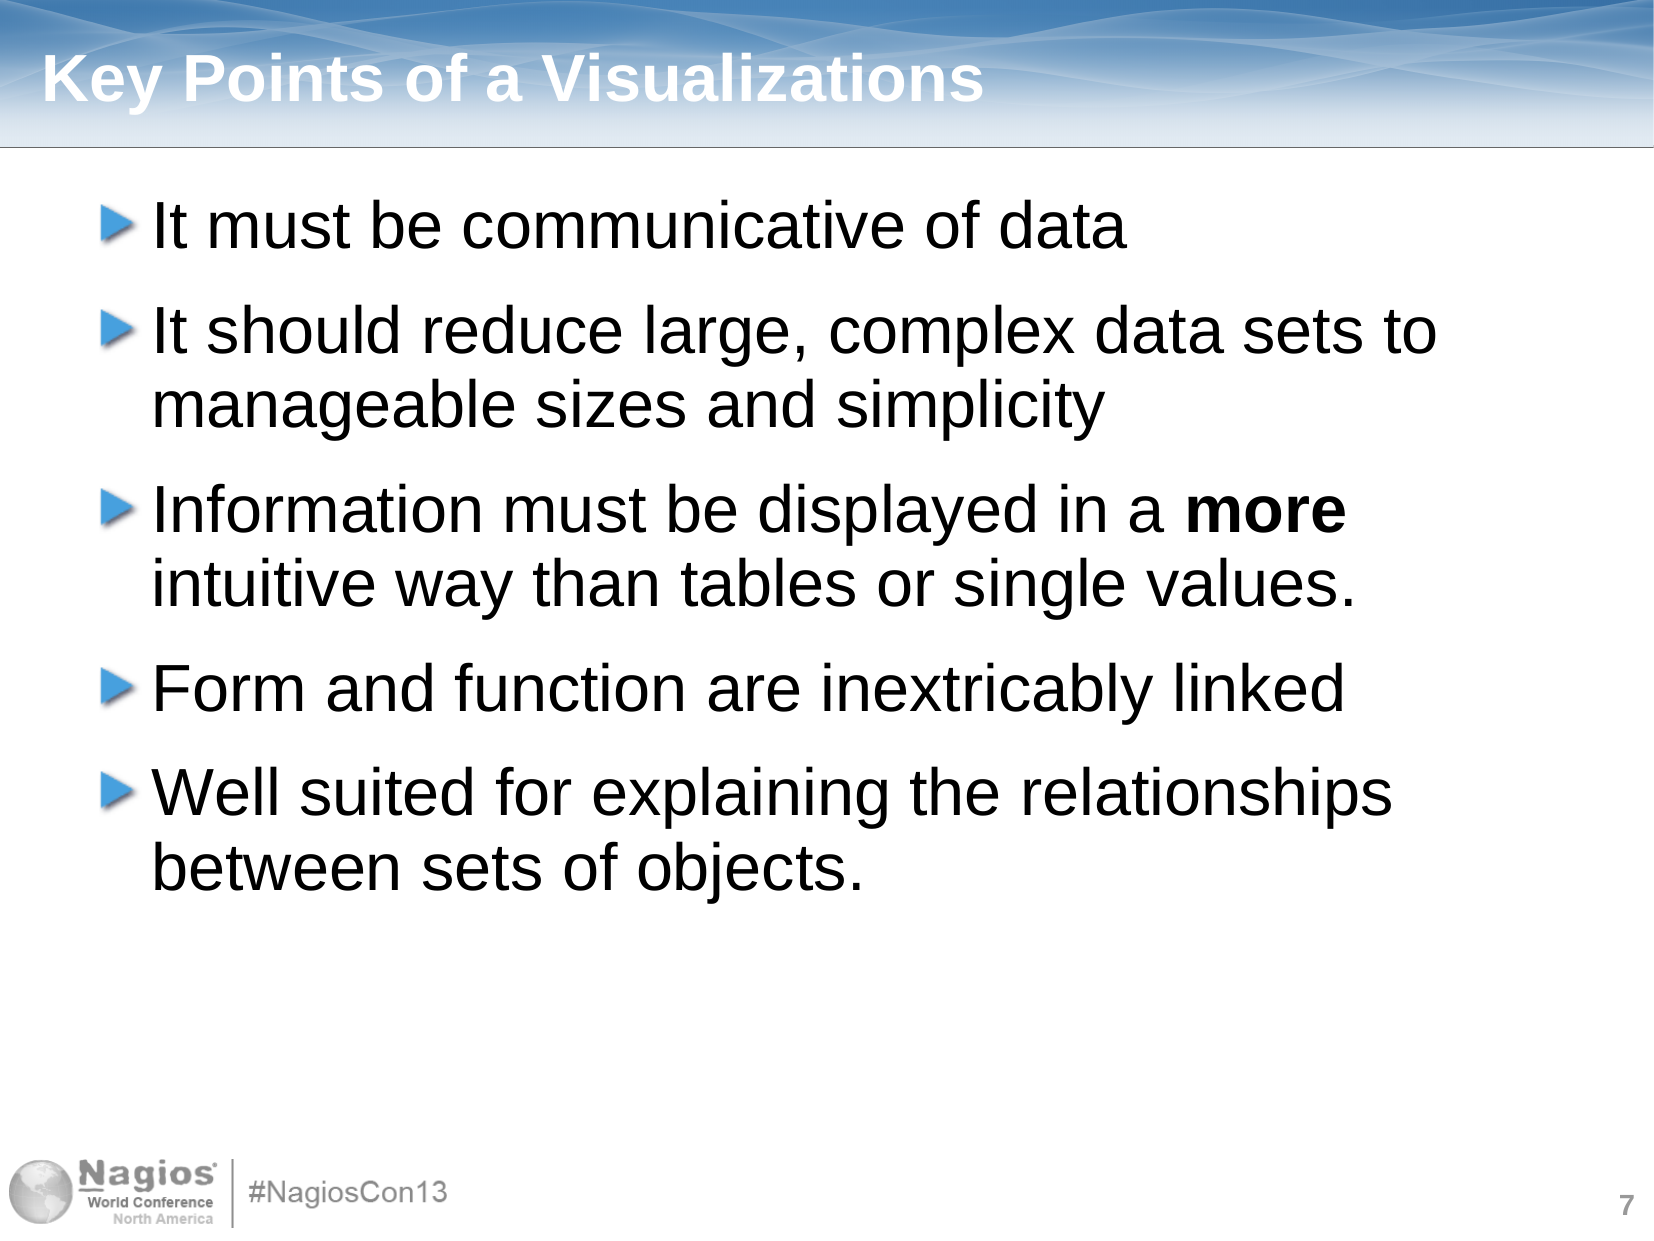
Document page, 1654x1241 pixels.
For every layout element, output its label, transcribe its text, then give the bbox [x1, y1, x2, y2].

picture [9, 1159, 453, 1228]
title Key Points of a Visualizations [41, 29, 1248, 127]
picture [0, 0, 1654, 147]
list It must be communicative of data It should reduce large, complex data sets to manageable sizes and simplicity Information must be displayed in a more intuitive way than tables or single values. Form and function are inextricably linked Well suited for explaining the relationships between sets of objects. [80, 188, 1569, 1007]
